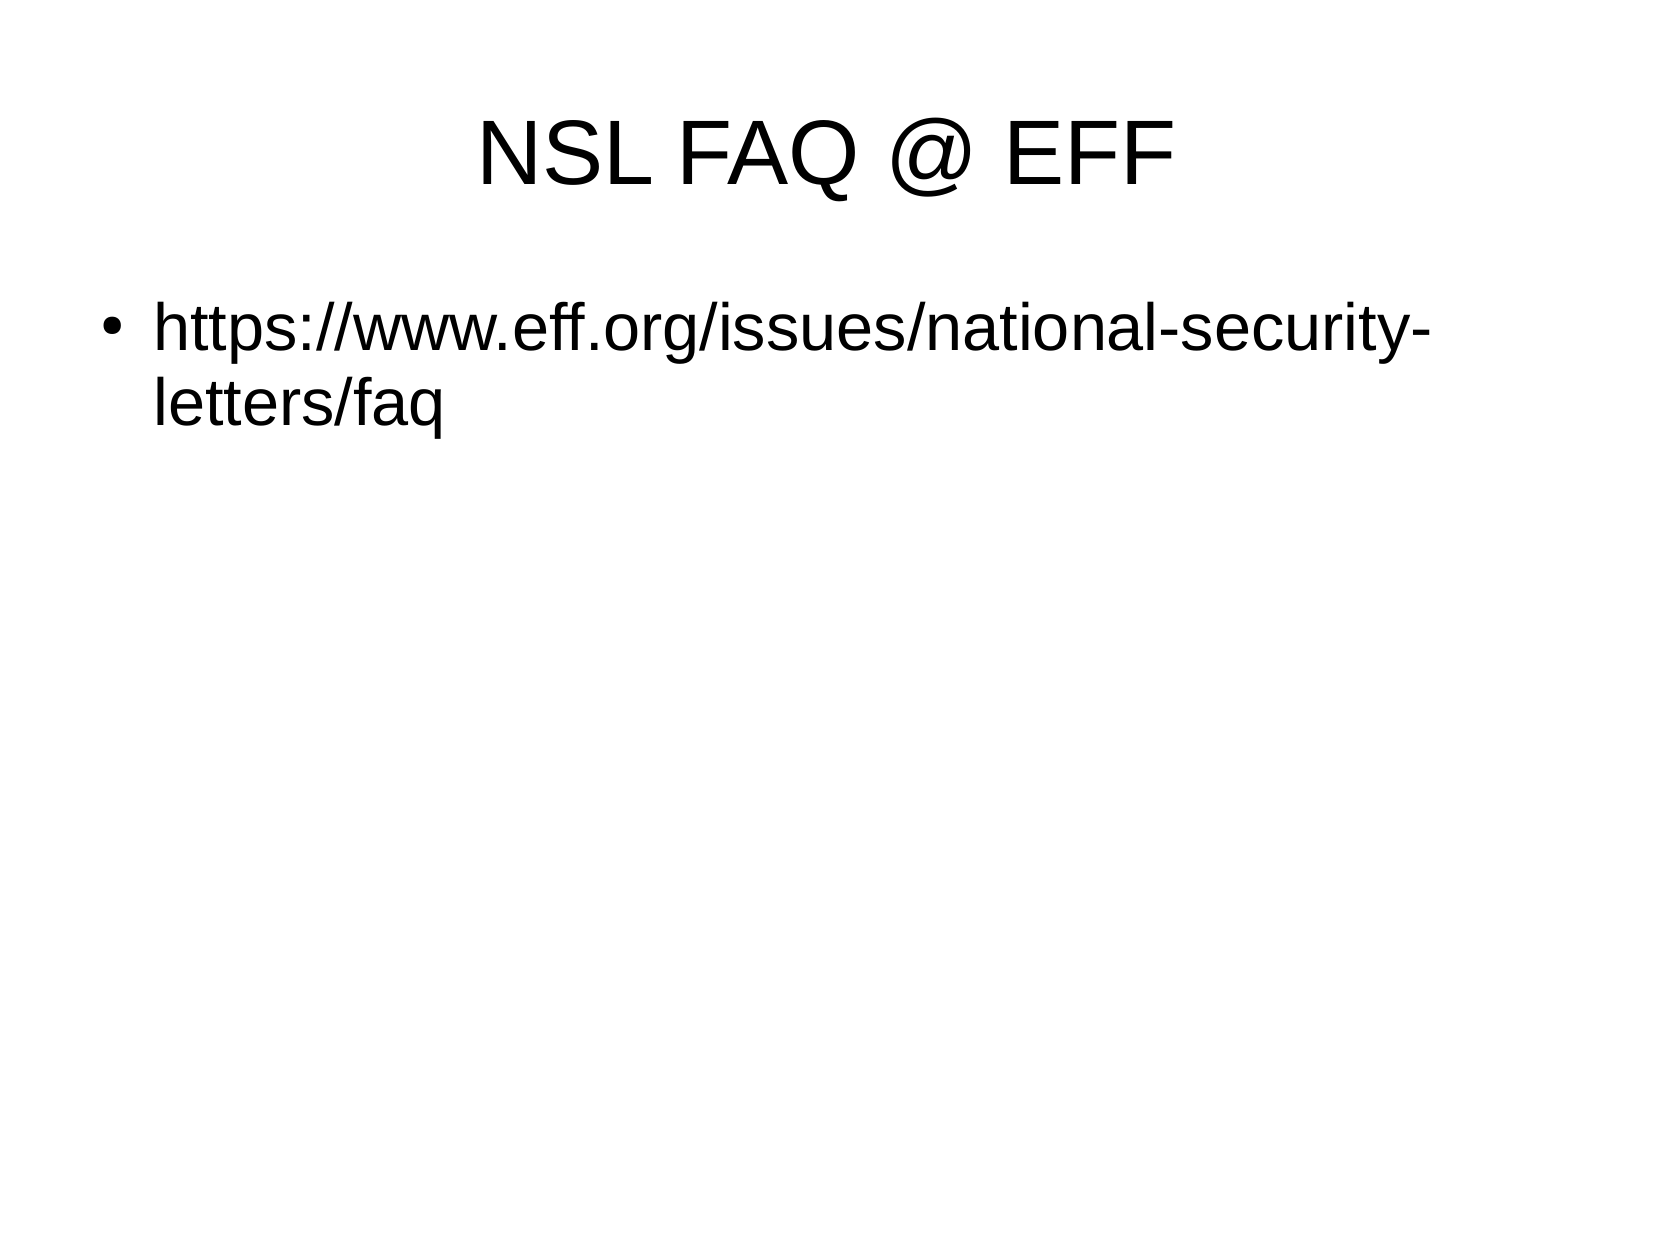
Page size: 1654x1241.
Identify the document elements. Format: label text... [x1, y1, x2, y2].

title NSL FAQ @ EFF [82, 49, 1571, 257]
list https://www.eff.org/issues/national-security-letters/faq [82, 290, 1538, 1010]
